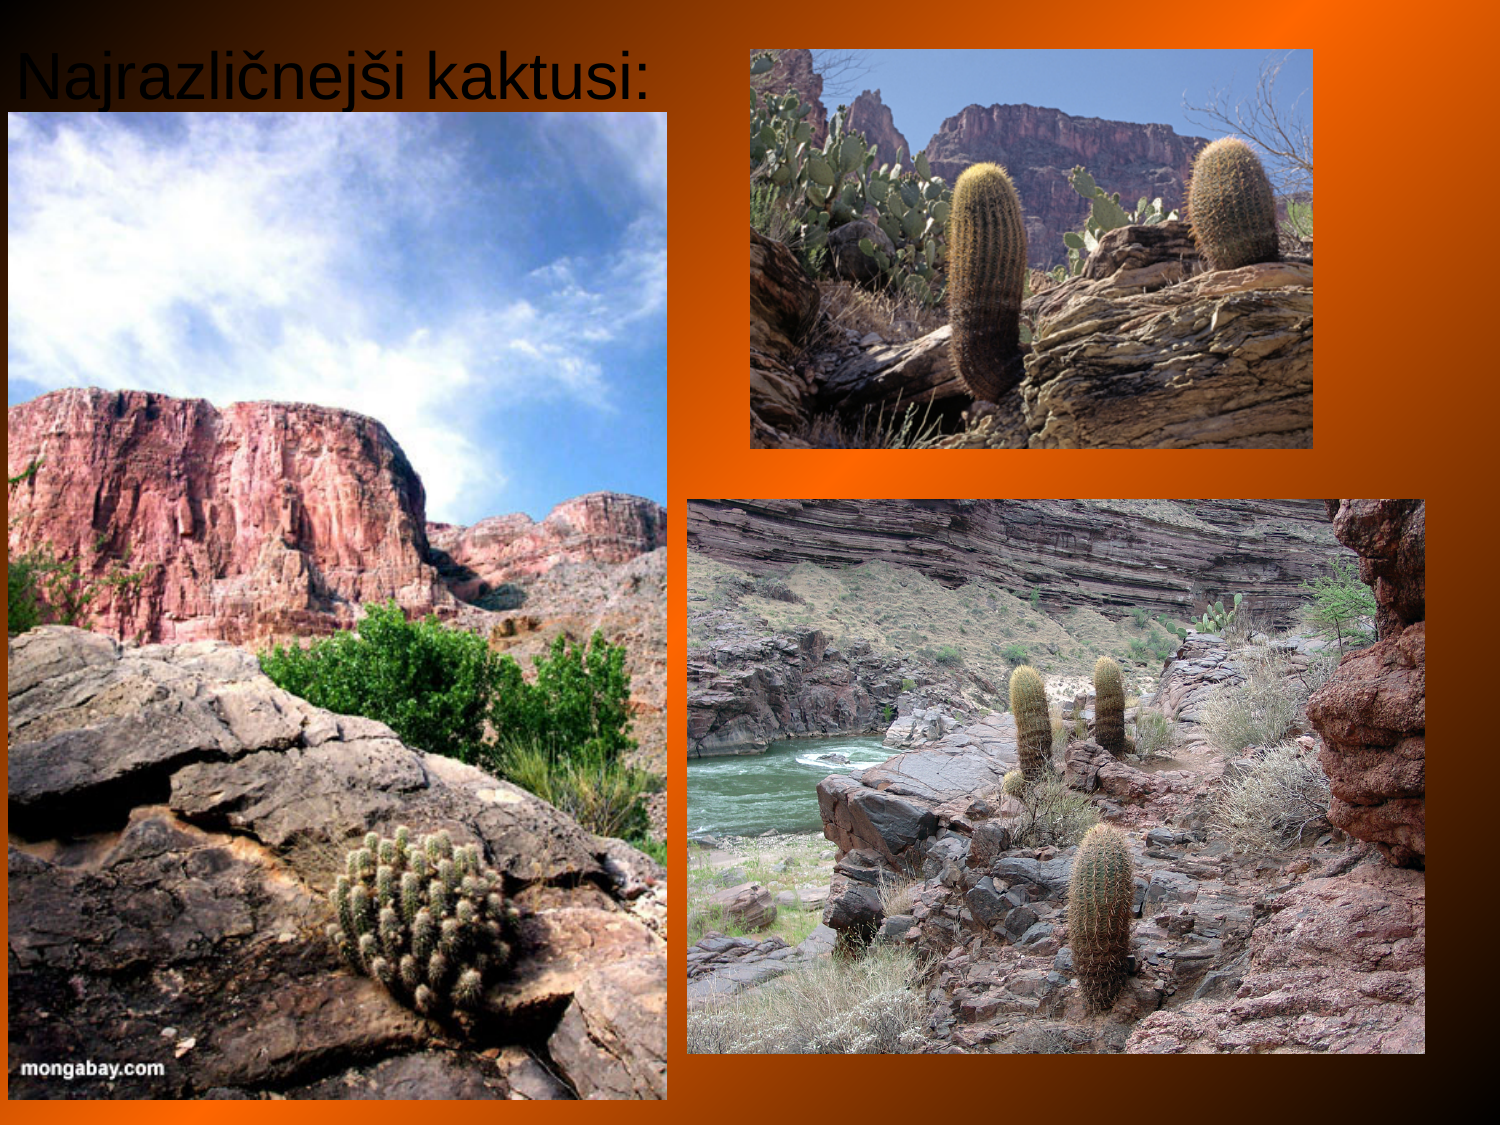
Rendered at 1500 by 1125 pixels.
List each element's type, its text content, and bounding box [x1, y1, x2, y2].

picture [750, 49, 1313, 449]
list Najrazličnejši kaktusi: [0, 24, 1350, 768]
picture [687, 499, 1425, 1054]
picture [8, 112, 667, 1100]
